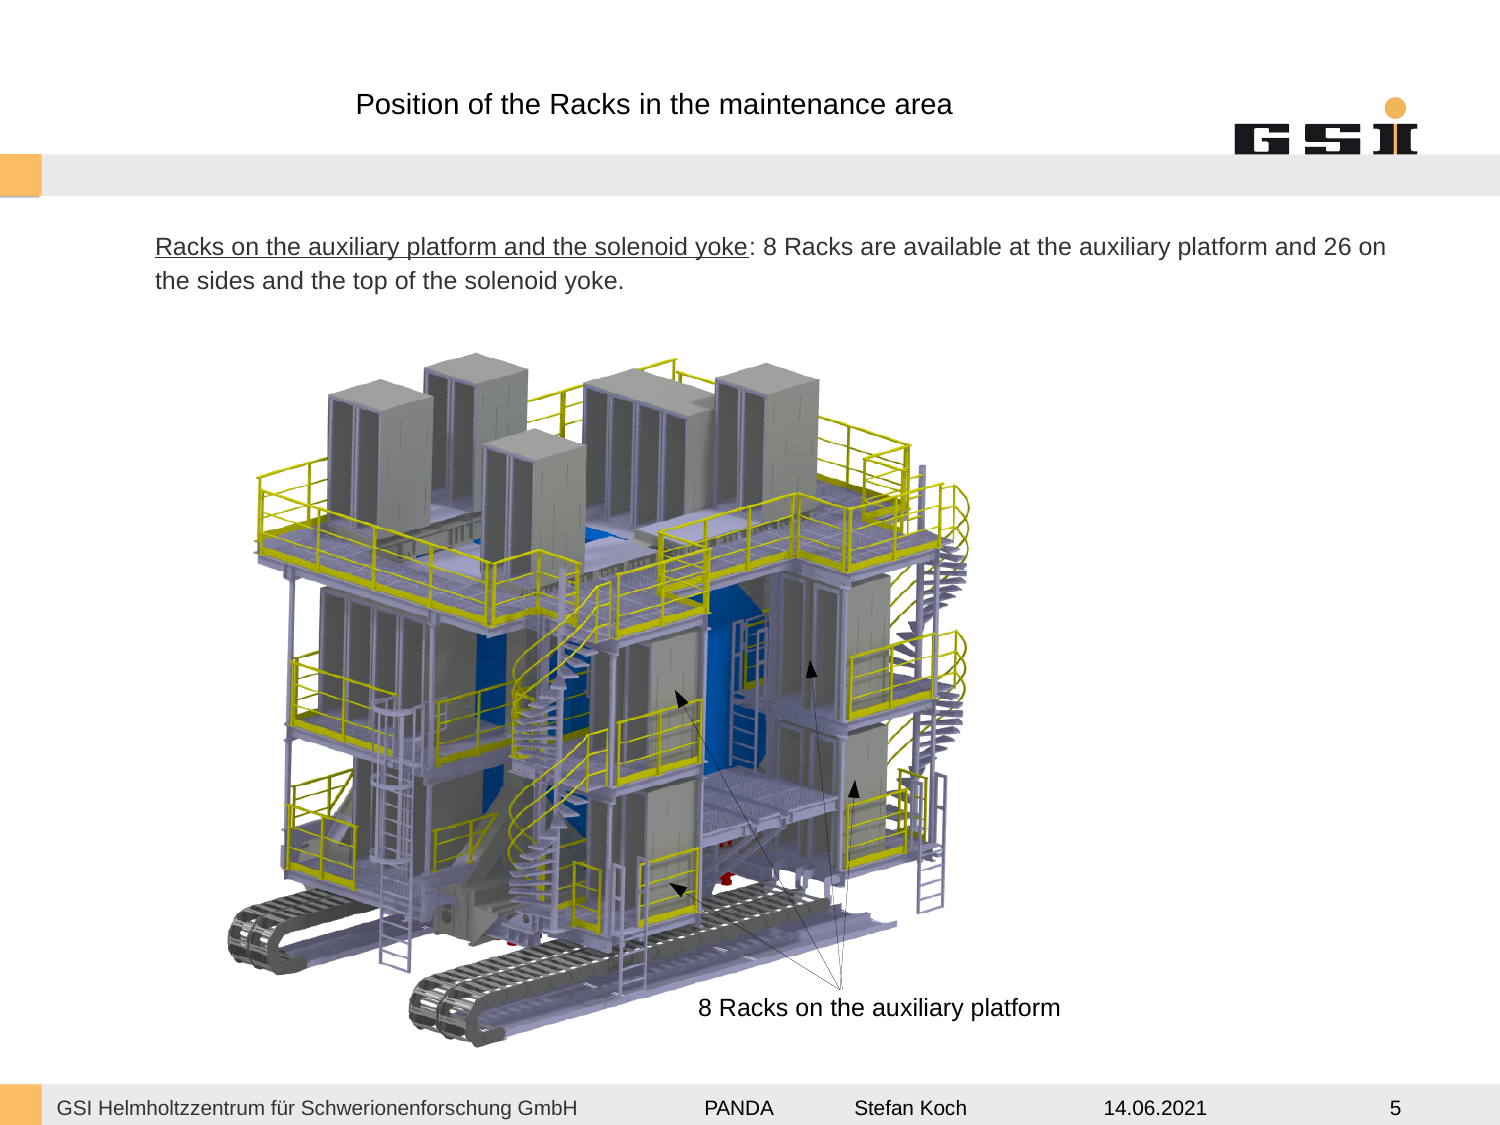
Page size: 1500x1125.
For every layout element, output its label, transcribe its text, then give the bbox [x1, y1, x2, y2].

text_box 8 Racks on the auxiliary platform [683, 986, 1077, 1030]
text_box Racks on the auxiliary platform and the solenoid yoke: 8 Racks are available at the auxiliary platform and 26 on the sides and the top of the solenoid yoke. [69, 218, 1417, 1023]
picture [225, 342, 976, 1051]
picture [1233, 95, 1419, 154]
text_box Position of the Racks in the maintenance area [195, 80, 1186, 162]
